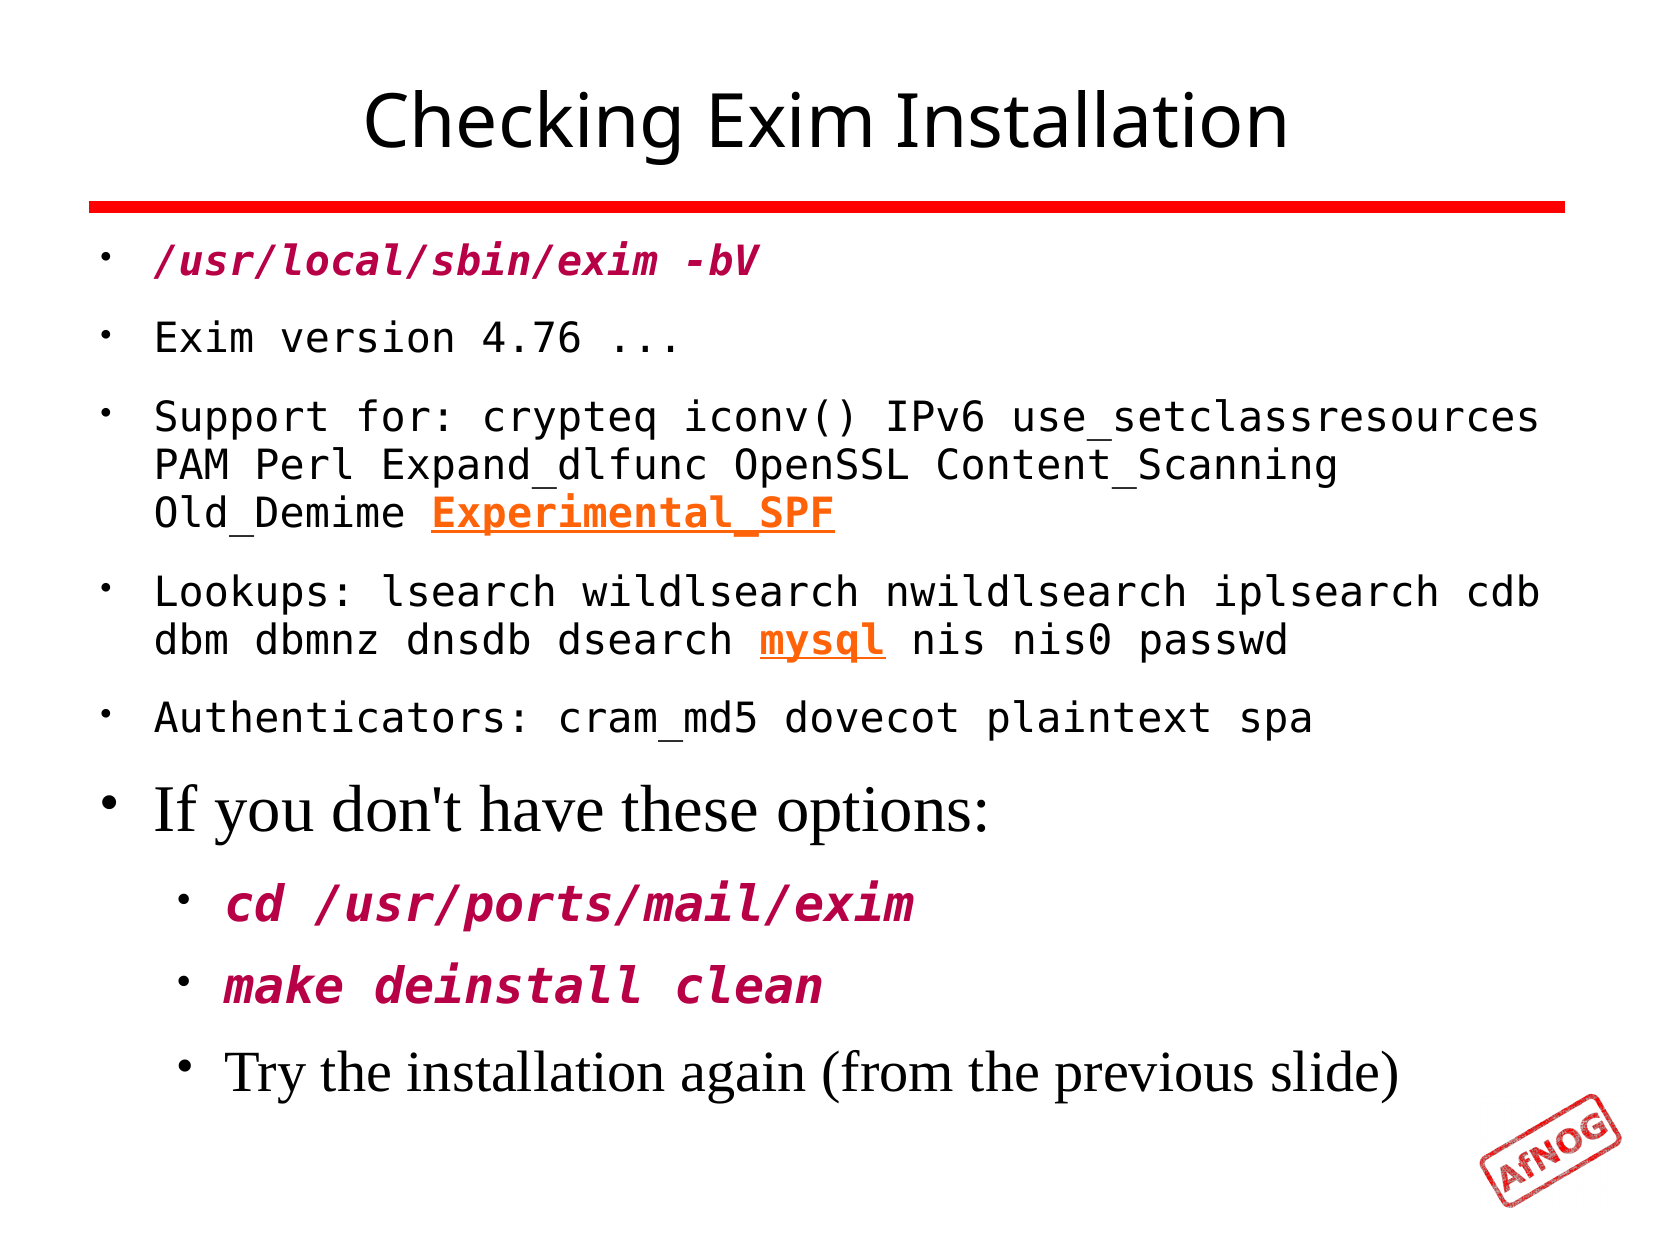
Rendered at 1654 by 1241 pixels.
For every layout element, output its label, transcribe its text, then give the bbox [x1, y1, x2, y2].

title Checking Exim Installation [88, 29, 1565, 207]
list /usr/local/sbin/exim -bV Exim version 4.76 ... Support for: crypteq iconv() IPv6 use_setclassresources PAM Perl Expand_dlfunc OpenSSL Content_Scanning Old_Demime Experimental_SPF Lookups: lsearch wildlsearch nwildlsearch iplsearch cdb dbm dbmnz dnsdb dsearch mysql nis nis0 passwd Authenticators: cram_md5 dovecot plaintext spa If you don't have these options: cd /usr/ports/mail/exim make deinstall clean Try the installation again (from the previous slide) [82, 236, 1571, 1108]
picture [1476, 1090, 1625, 1211]
